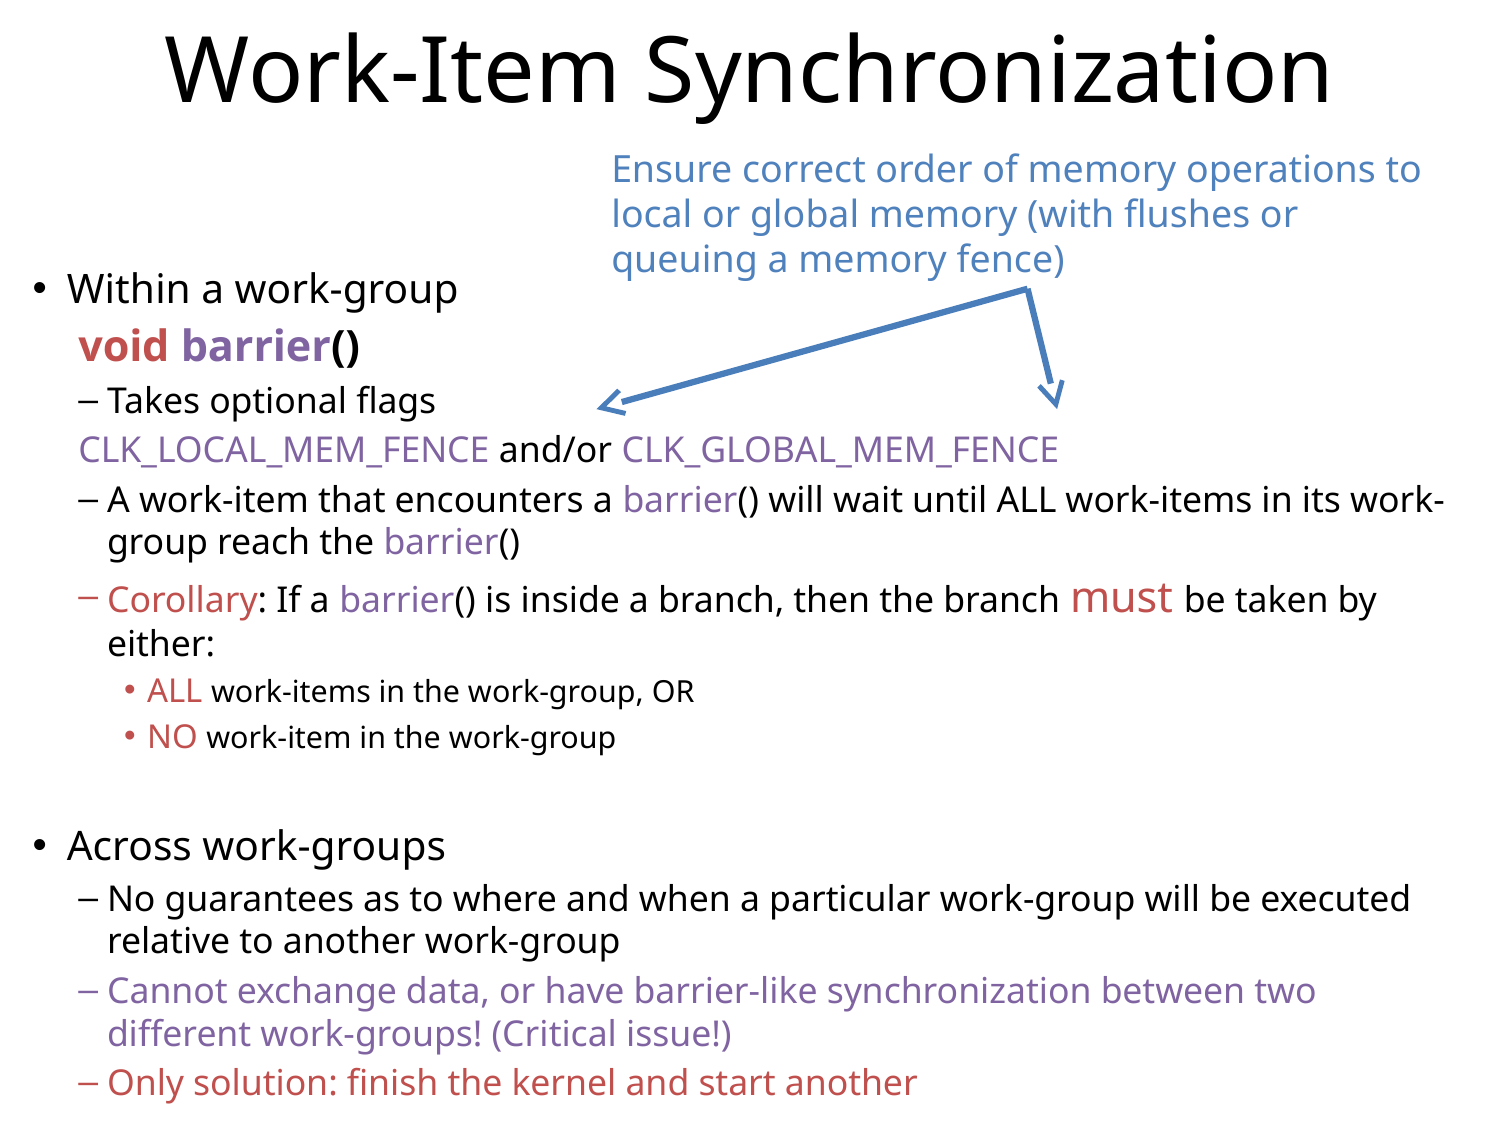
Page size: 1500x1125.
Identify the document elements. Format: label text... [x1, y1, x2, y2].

text_box Ensure correct order of memory operations to local or global memory (with flushes or queuing a memory fence) [596, 137, 1459, 288]
title Work-Item Synchronization [75, 0, 1425, 160]
list Within a work-group void barrier() Takes optional flags CLK_LOCAL_MEM_FENCE and/or CLK_GLOBAL_MEM_FENCE A work-item that encounters a barrier() will wait until ALL work-items in its work-group reach the barrier() Corollary: If a barrier() is inside a branch, then the branch must be taken by either: ALL work-items in the work-group, OR NO work-item in the work-group Across work-groups No guarantees as to where and when a particular work-group will be executed relative to another work-group Cannot exchange data, or have barrier-like synchronization between two different work-groups! (Critical issue!) Only solution: finish the kernel and start another [17, 255, 1483, 1118]
